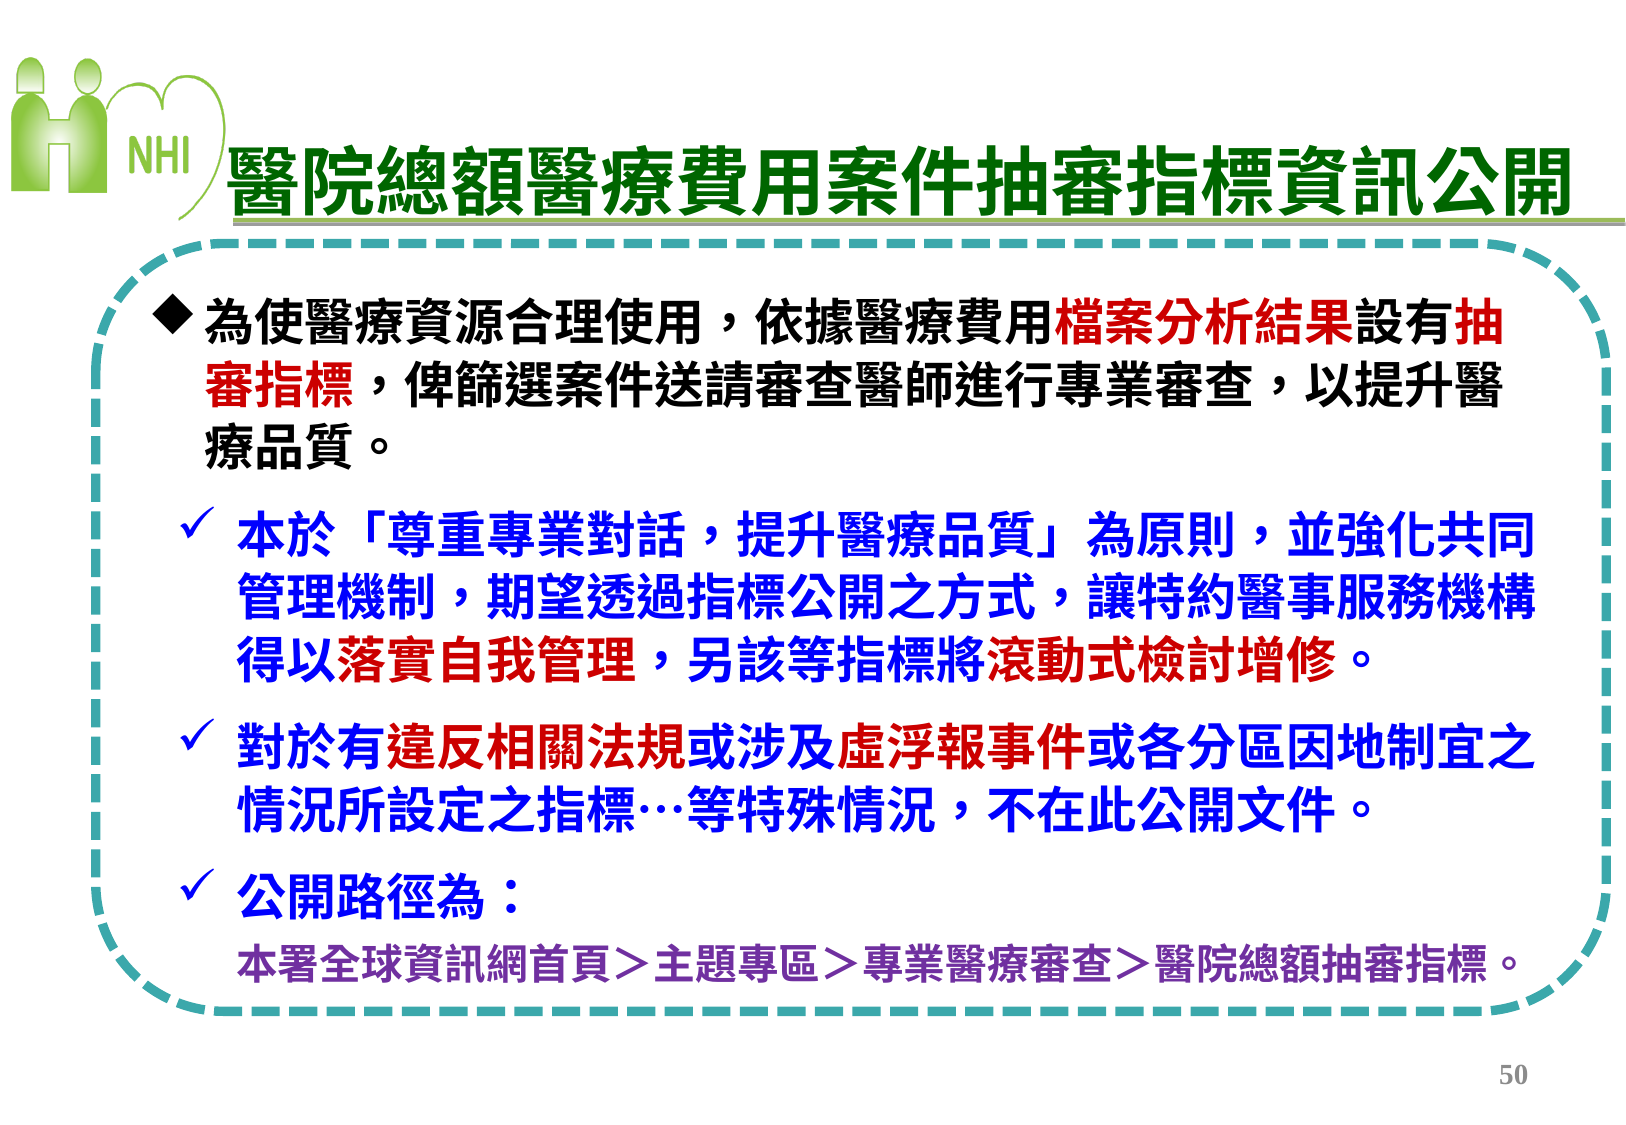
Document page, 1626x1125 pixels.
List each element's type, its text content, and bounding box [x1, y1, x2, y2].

title 醫院總額醫療費用案件抽審指標資訊公開 [174, 92, 1625, 268]
text_box 為使醫療資源合理使用，依據醫療費用檔案分析結果設有抽審指標，俾篩選案件送請審查醫師進行專業審查，以提升醫療品質。 本於「尊重專業對話，提升醫療品質」為原則，並強化共同管理機制，期望透過指標公開之方式，讓特約醫事服務機構得以落實自我管理，另該等指標將滾動式檢討增修。 對於有違反相關法規或涉及虛浮報事件或各分區因地制宜之情況所設定之指標…等特殊情況，不在此公開文件。 公開路徑為： 本署全球資訊網首頁＞主題專區＞專業醫療審查＞醫院總額抽審指標。 [95, 243, 1607, 1012]
slide_number <編號> [1164, 1042, 1544, 1103]
picture [0, 42, 233, 233]
